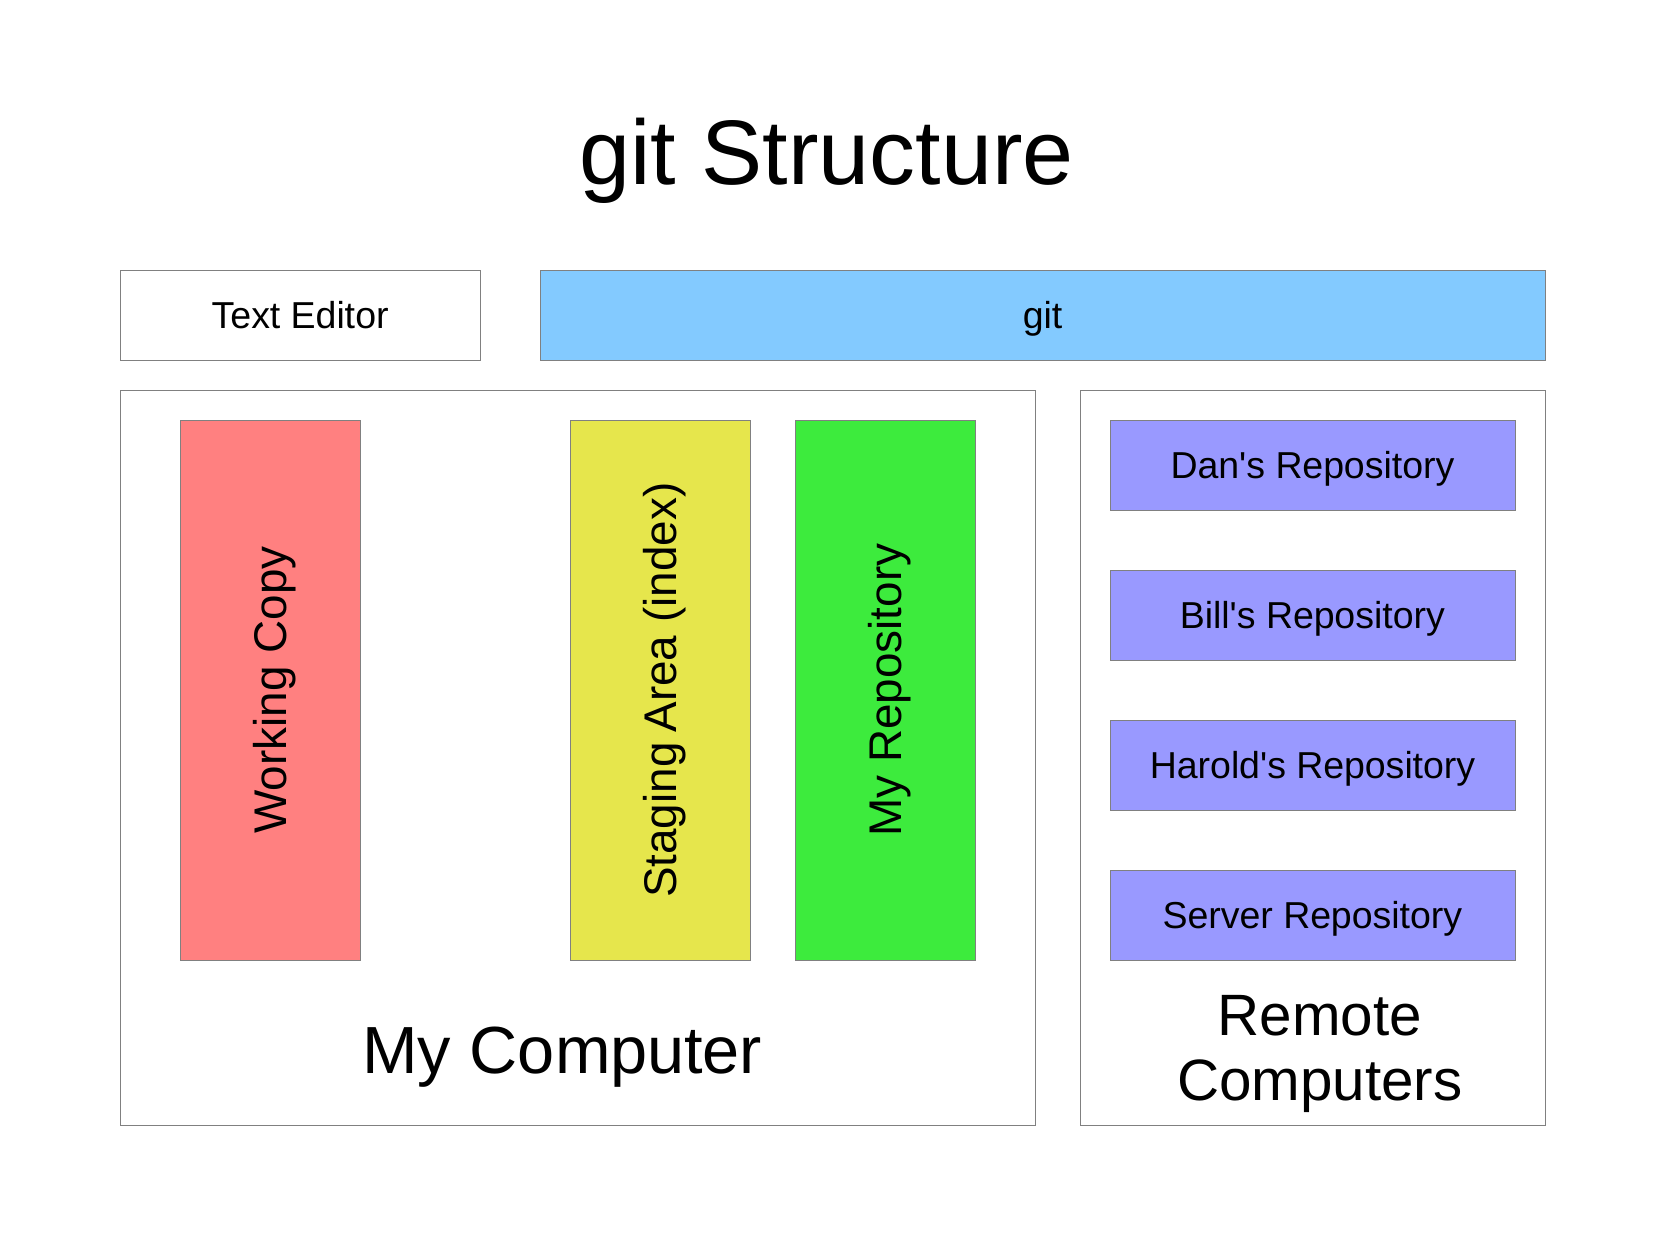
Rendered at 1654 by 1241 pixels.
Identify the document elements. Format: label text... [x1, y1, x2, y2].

text_box My Repository [795, 420, 976, 961]
text_box Harold's Repository [1110, 720, 1516, 811]
text_box Bill's Repository [1110, 570, 1516, 661]
text_box git [540, 270, 1546, 361]
title git Structure [82, 49, 1571, 257]
text_box Staging Area (index) [570, 420, 751, 961]
text_box Remote Computers [1110, 975, 1531, 1120]
text_box Dan's Repository [1110, 420, 1516, 511]
text_box Text Editor [120, 270, 481, 361]
text_box Server Repository [1110, 870, 1516, 961]
text_box Working Copy [180, 420, 361, 961]
text_box My Computer [315, 1005, 811, 1096]
